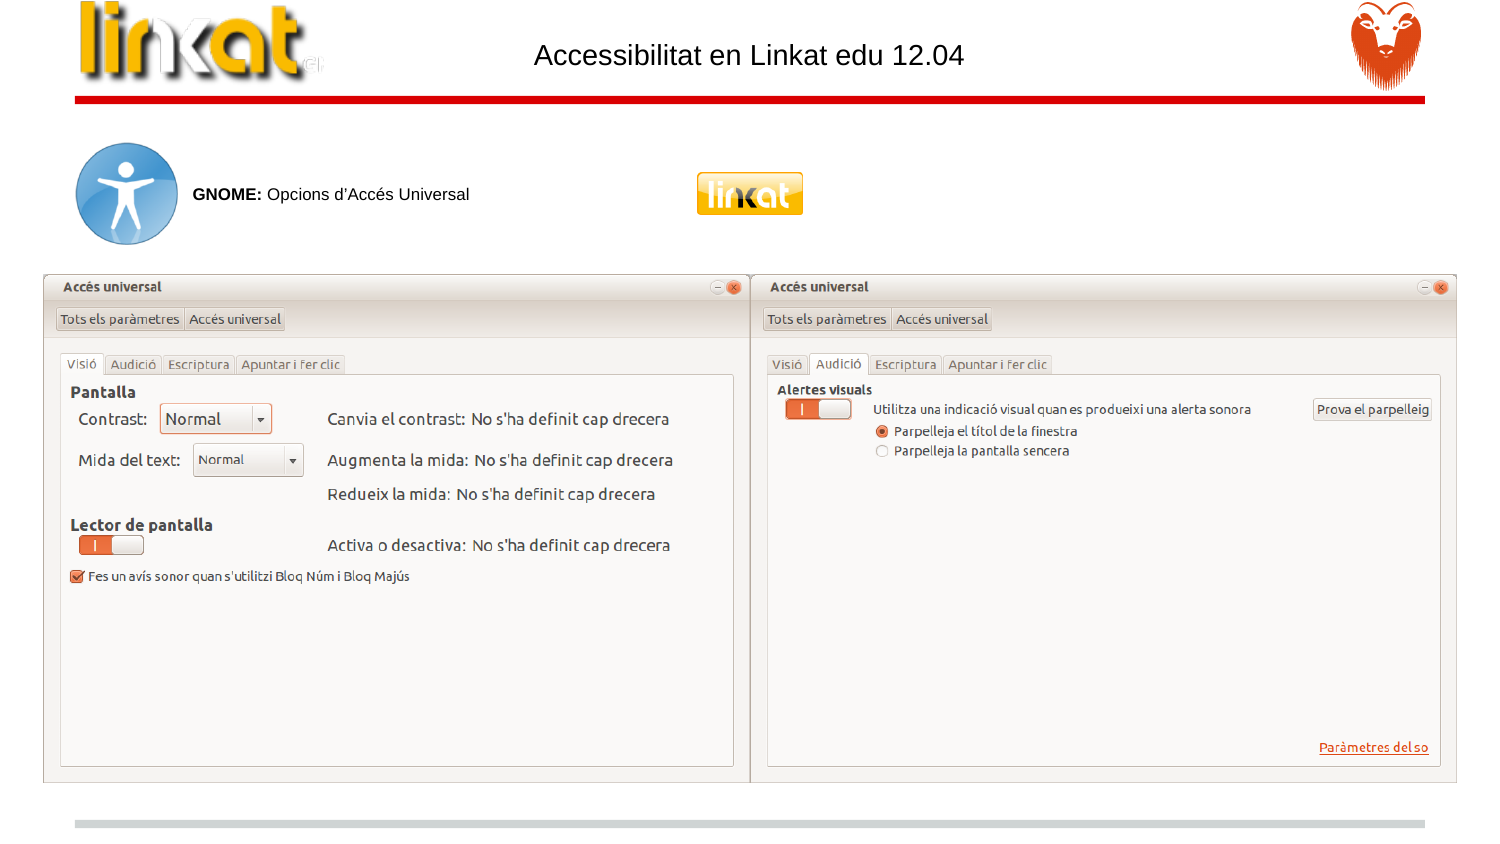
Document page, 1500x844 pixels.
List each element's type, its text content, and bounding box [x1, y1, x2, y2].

picture [1347, 0, 1425, 93]
picture [43, 274, 1457, 783]
picture [697, 172, 803, 215]
text_box GNOME: Opcions d’Accés Universal [178, 155, 854, 231]
picture [75, 142, 178, 245]
picture [75, 0, 324, 101]
